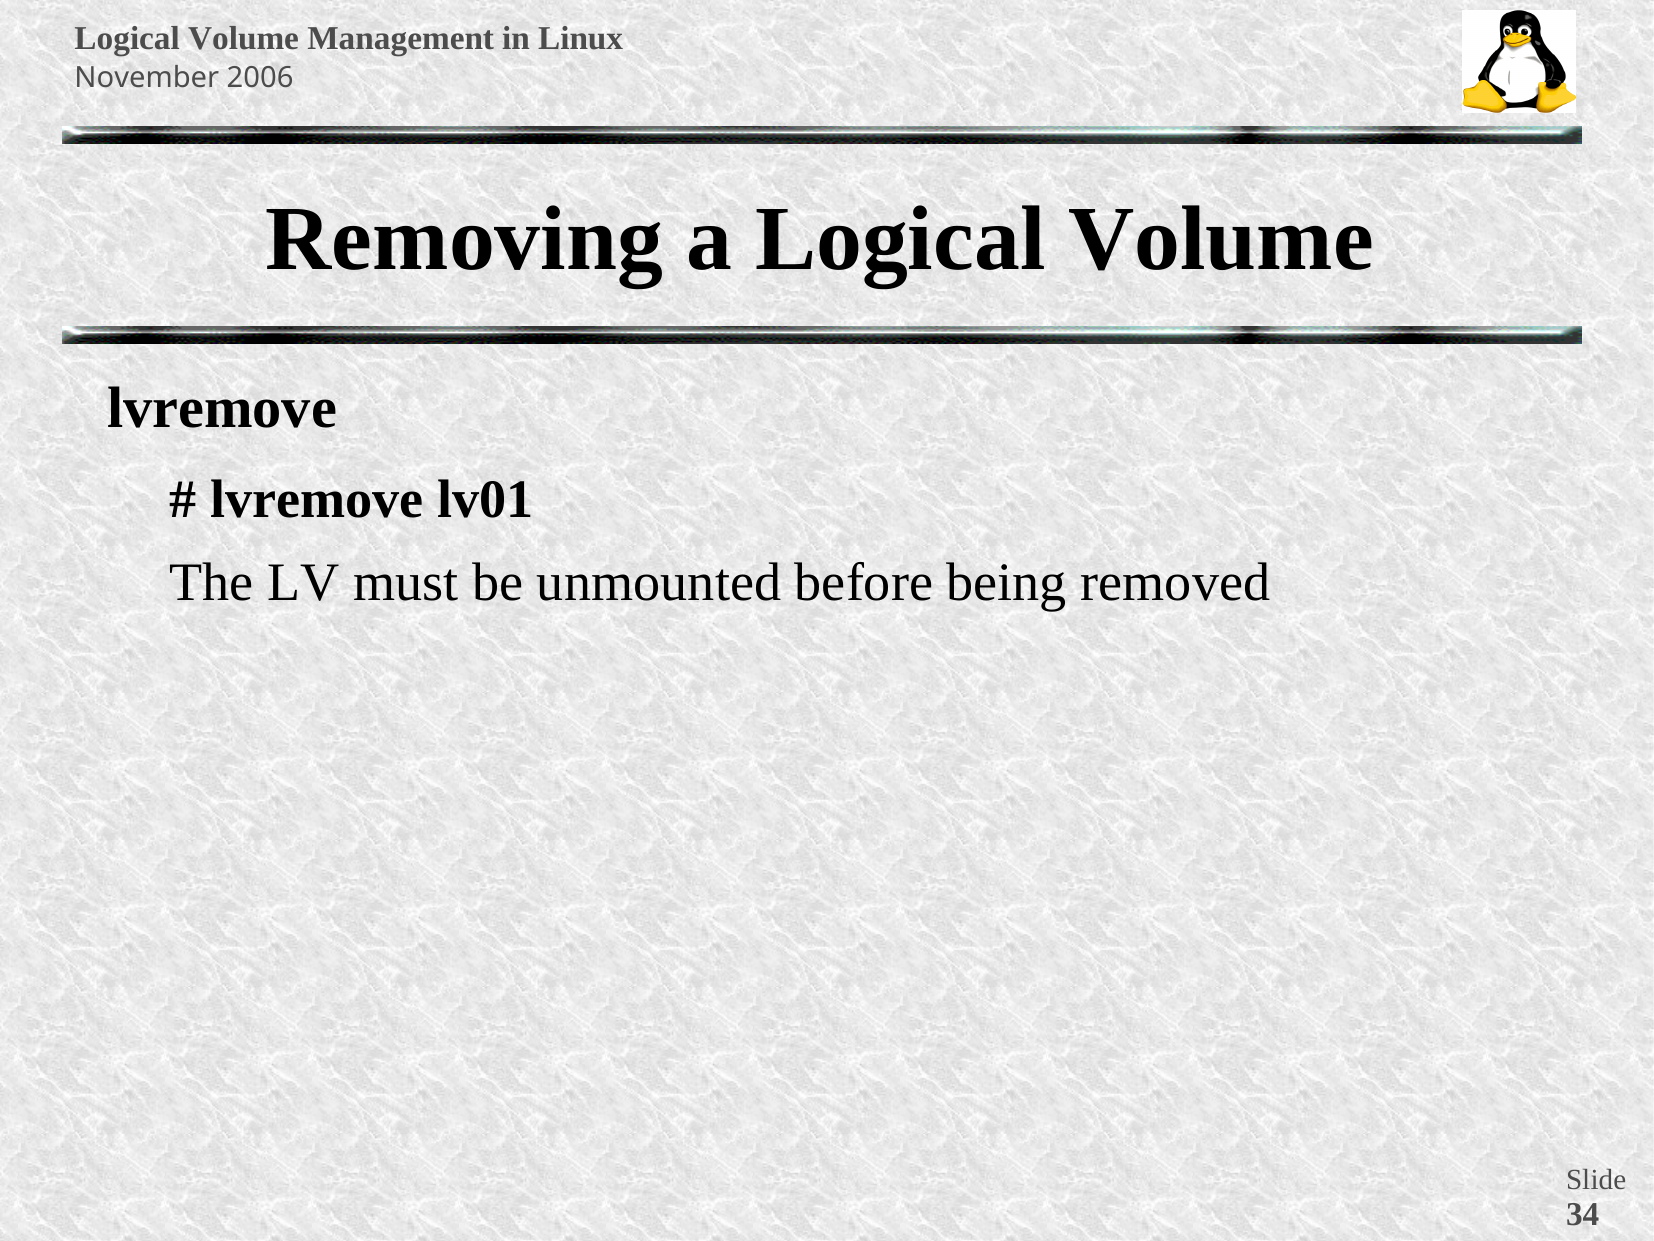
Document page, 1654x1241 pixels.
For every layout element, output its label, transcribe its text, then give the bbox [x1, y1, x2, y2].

title Removing a Logical Volume [59, 156, 1582, 320]
picture [0, 0, 1654, 1241]
list lvremove # lvremove lv01 The LV must be unmounted before being removed [75, 375, 1564, 1138]
